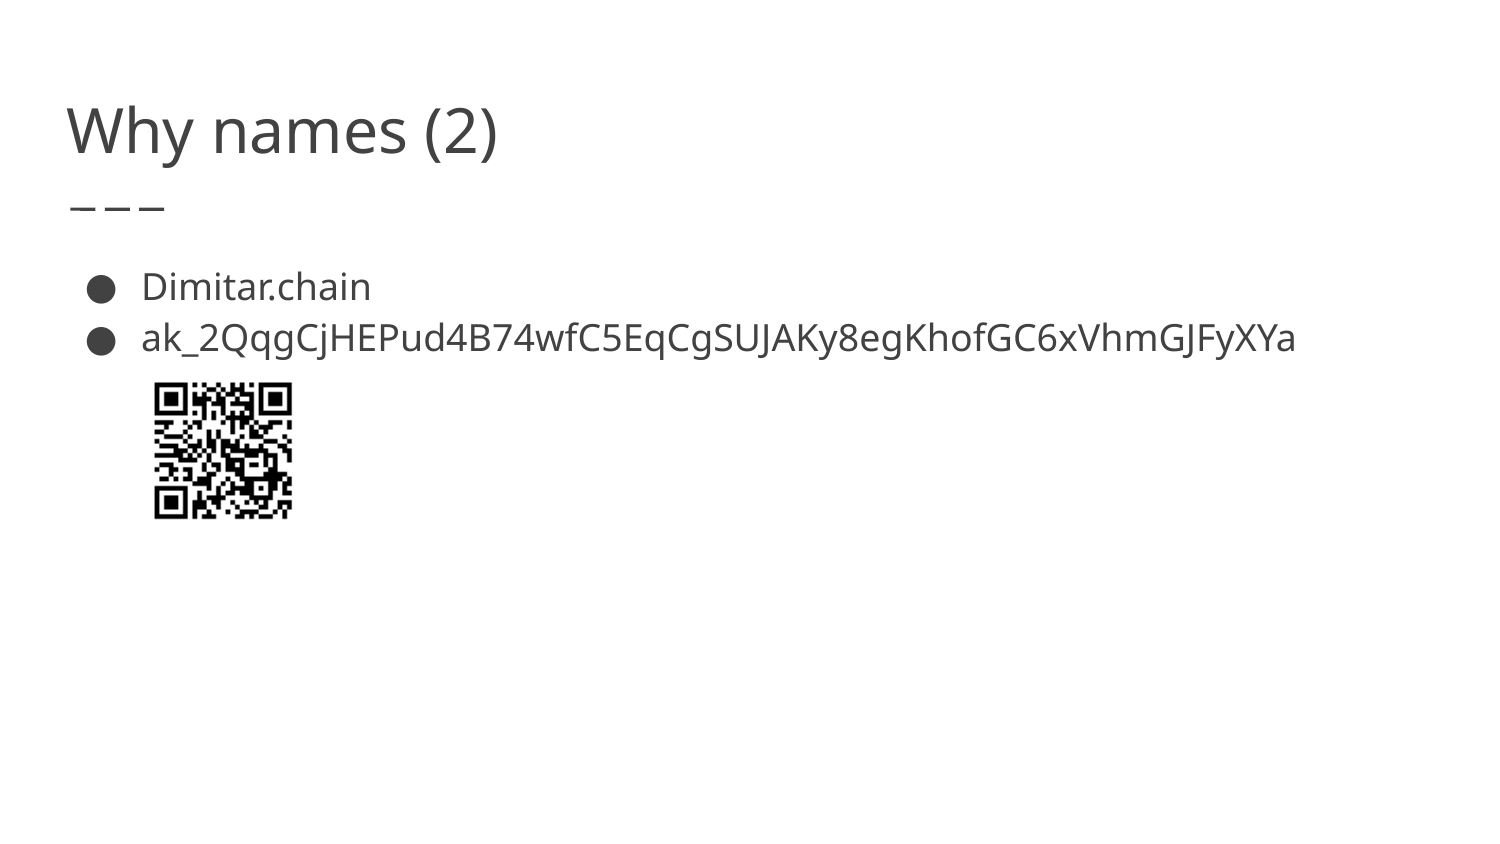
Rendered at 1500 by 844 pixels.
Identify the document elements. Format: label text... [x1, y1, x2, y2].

picture [136, 364, 311, 538]
list Dimitar.chain ak_2QqgCjHEPud4B74wfC5EqCgSUJAKy8egKhofGC6xVhmGJFyXYa [51, 240, 1449, 750]
title Why names (2) [51, 61, 1449, 182]
